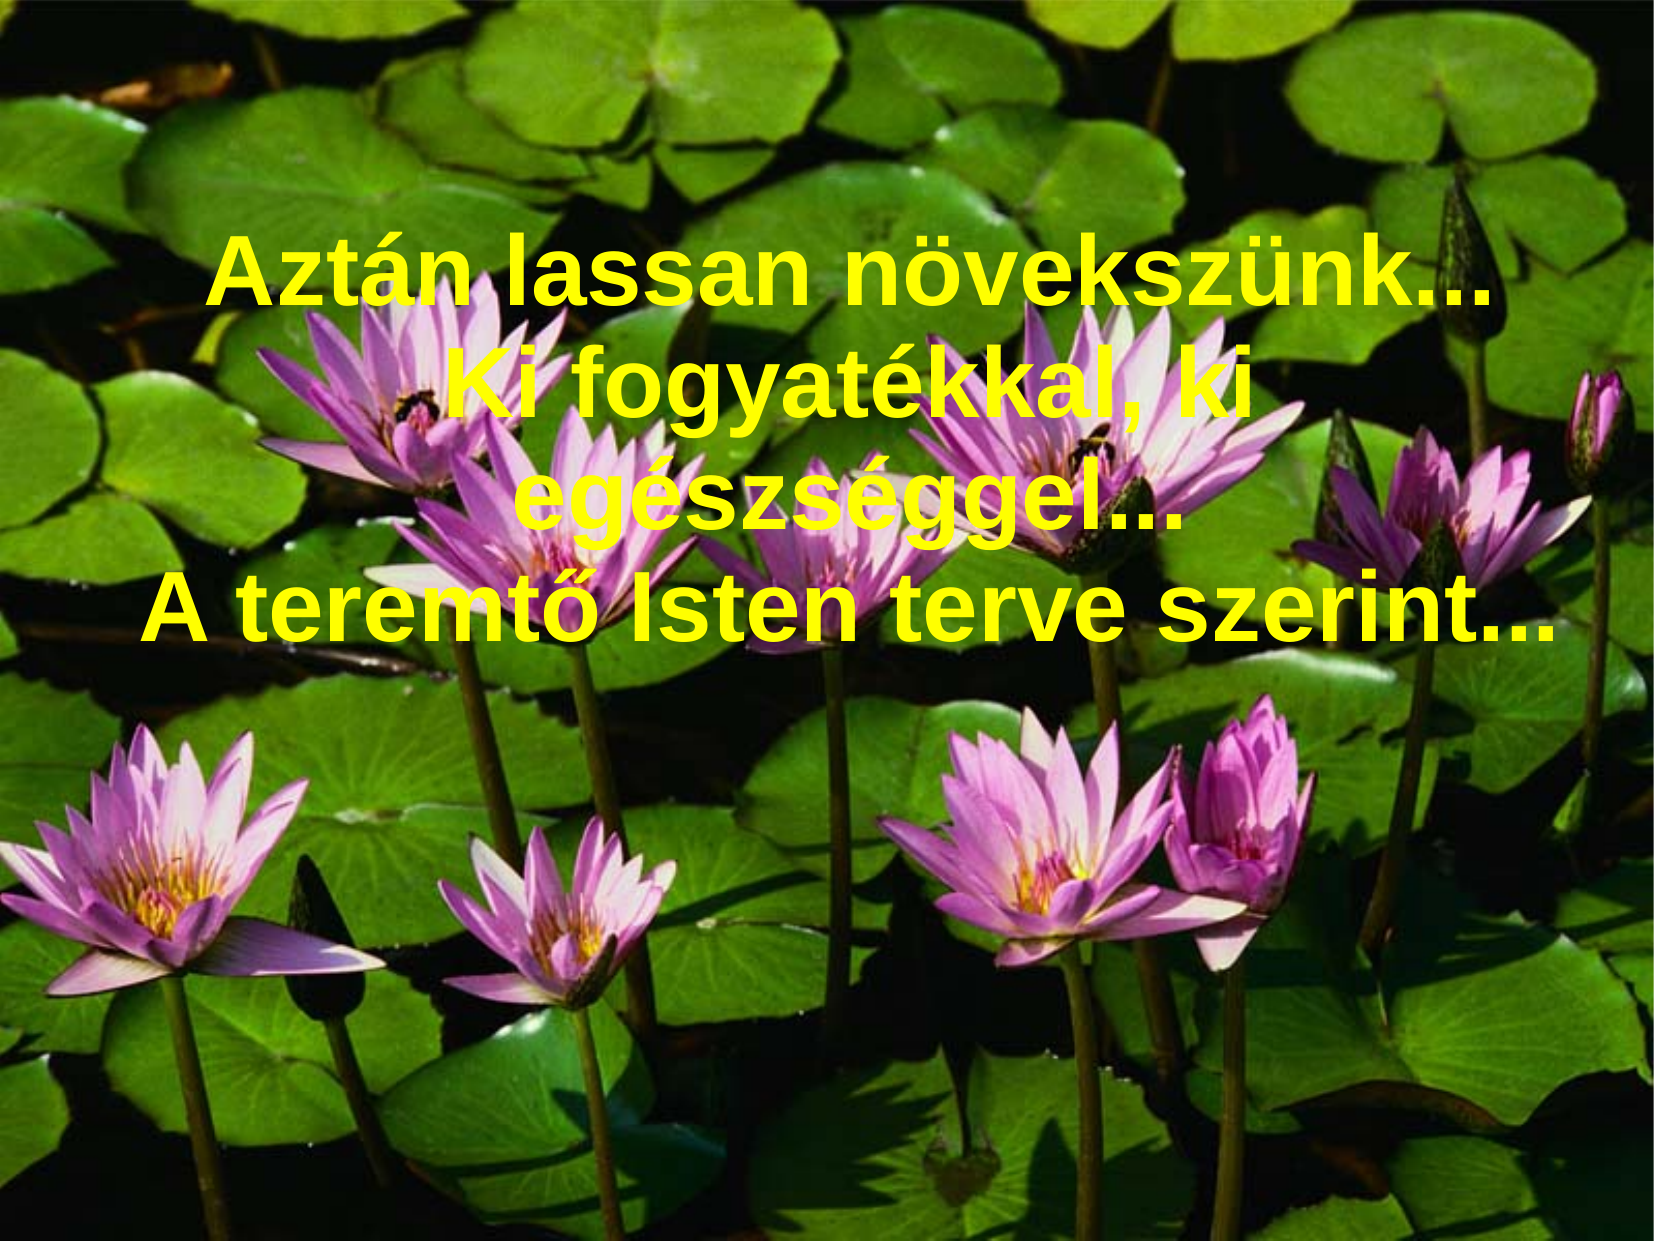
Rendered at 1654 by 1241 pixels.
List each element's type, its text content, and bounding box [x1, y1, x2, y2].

picture [0, 0, 1654, 1241]
subtitle Aztán lassan növekszünk... Ki fogyatékkal, ki egészséggel... A teremtő Isten terve szerint... [106, 29, 1595, 849]
